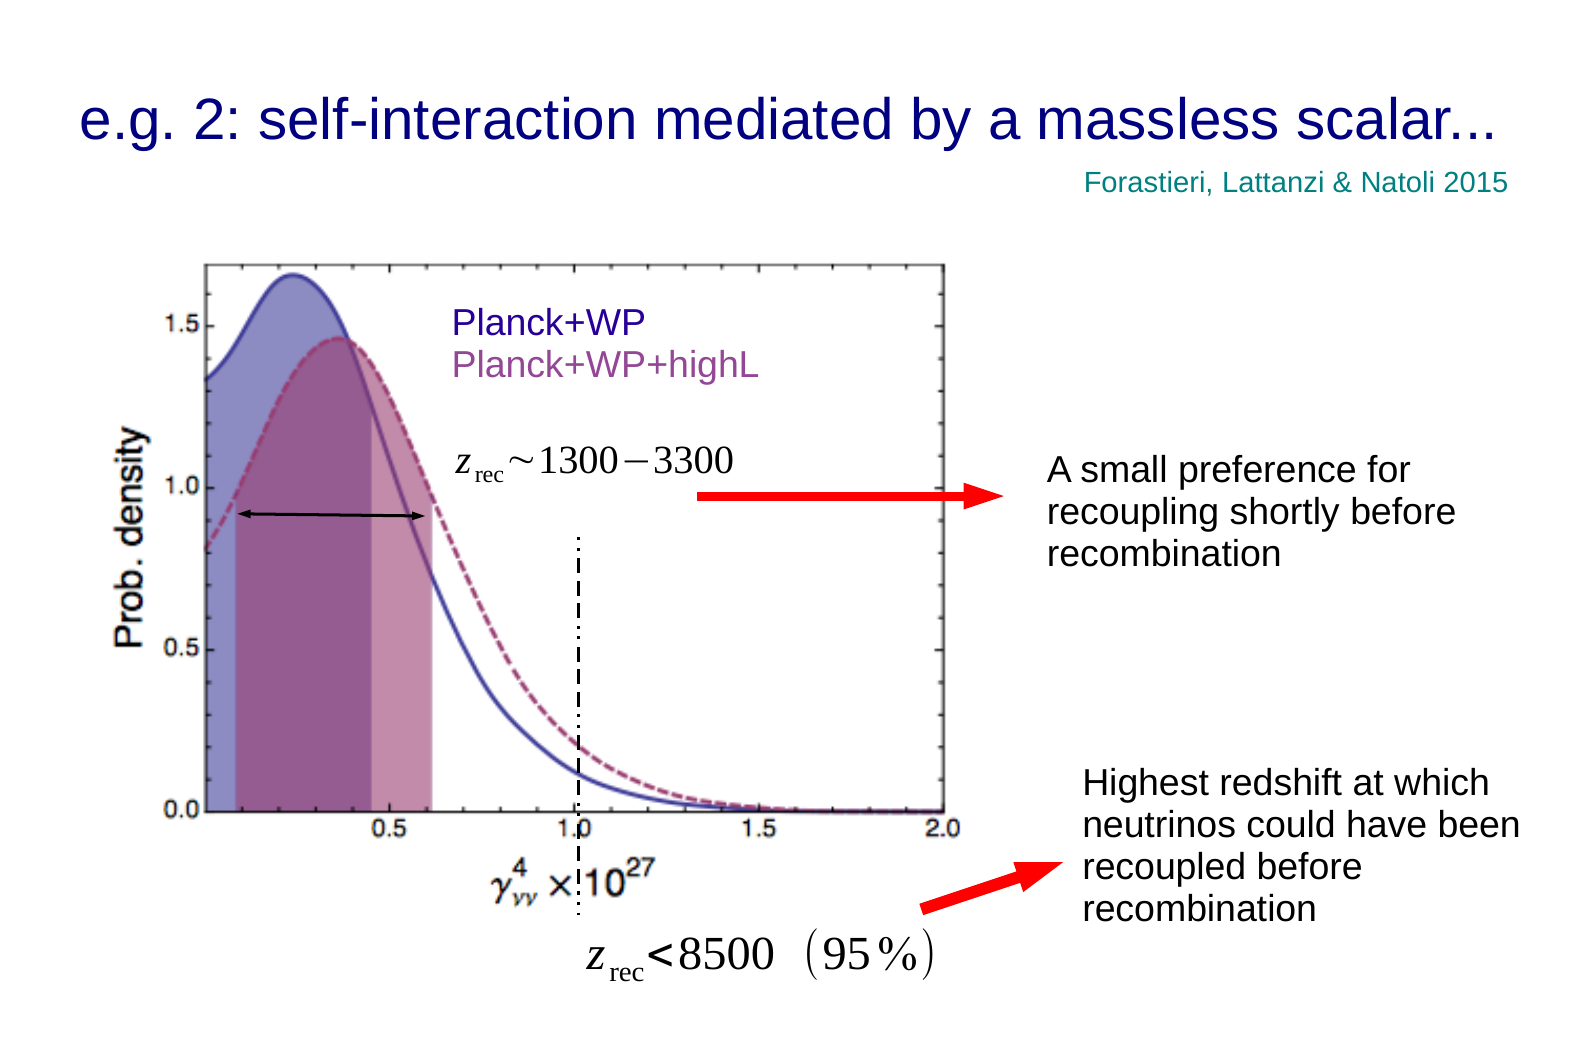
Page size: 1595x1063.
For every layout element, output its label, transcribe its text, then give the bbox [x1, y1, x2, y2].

chart [444, 437, 745, 487]
chart [572, 927, 948, 988]
text_box Forastieri, Lattanzi & Natoli 2015 [1068, 159, 1522, 207]
text_box Planck+WP Planck+WP+highL [432, 289, 780, 397]
text_box Highest redshift at which neutrinos could have been recoupled before recombination [1062, 750, 1542, 940]
picture [76, 235, 977, 925]
text_box A small preference for recoupling shortly before recombination [1027, 437, 1477, 586]
title e.g. 2: self-interaction mediated by a massless scalar... [79, 30, 1515, 209]
